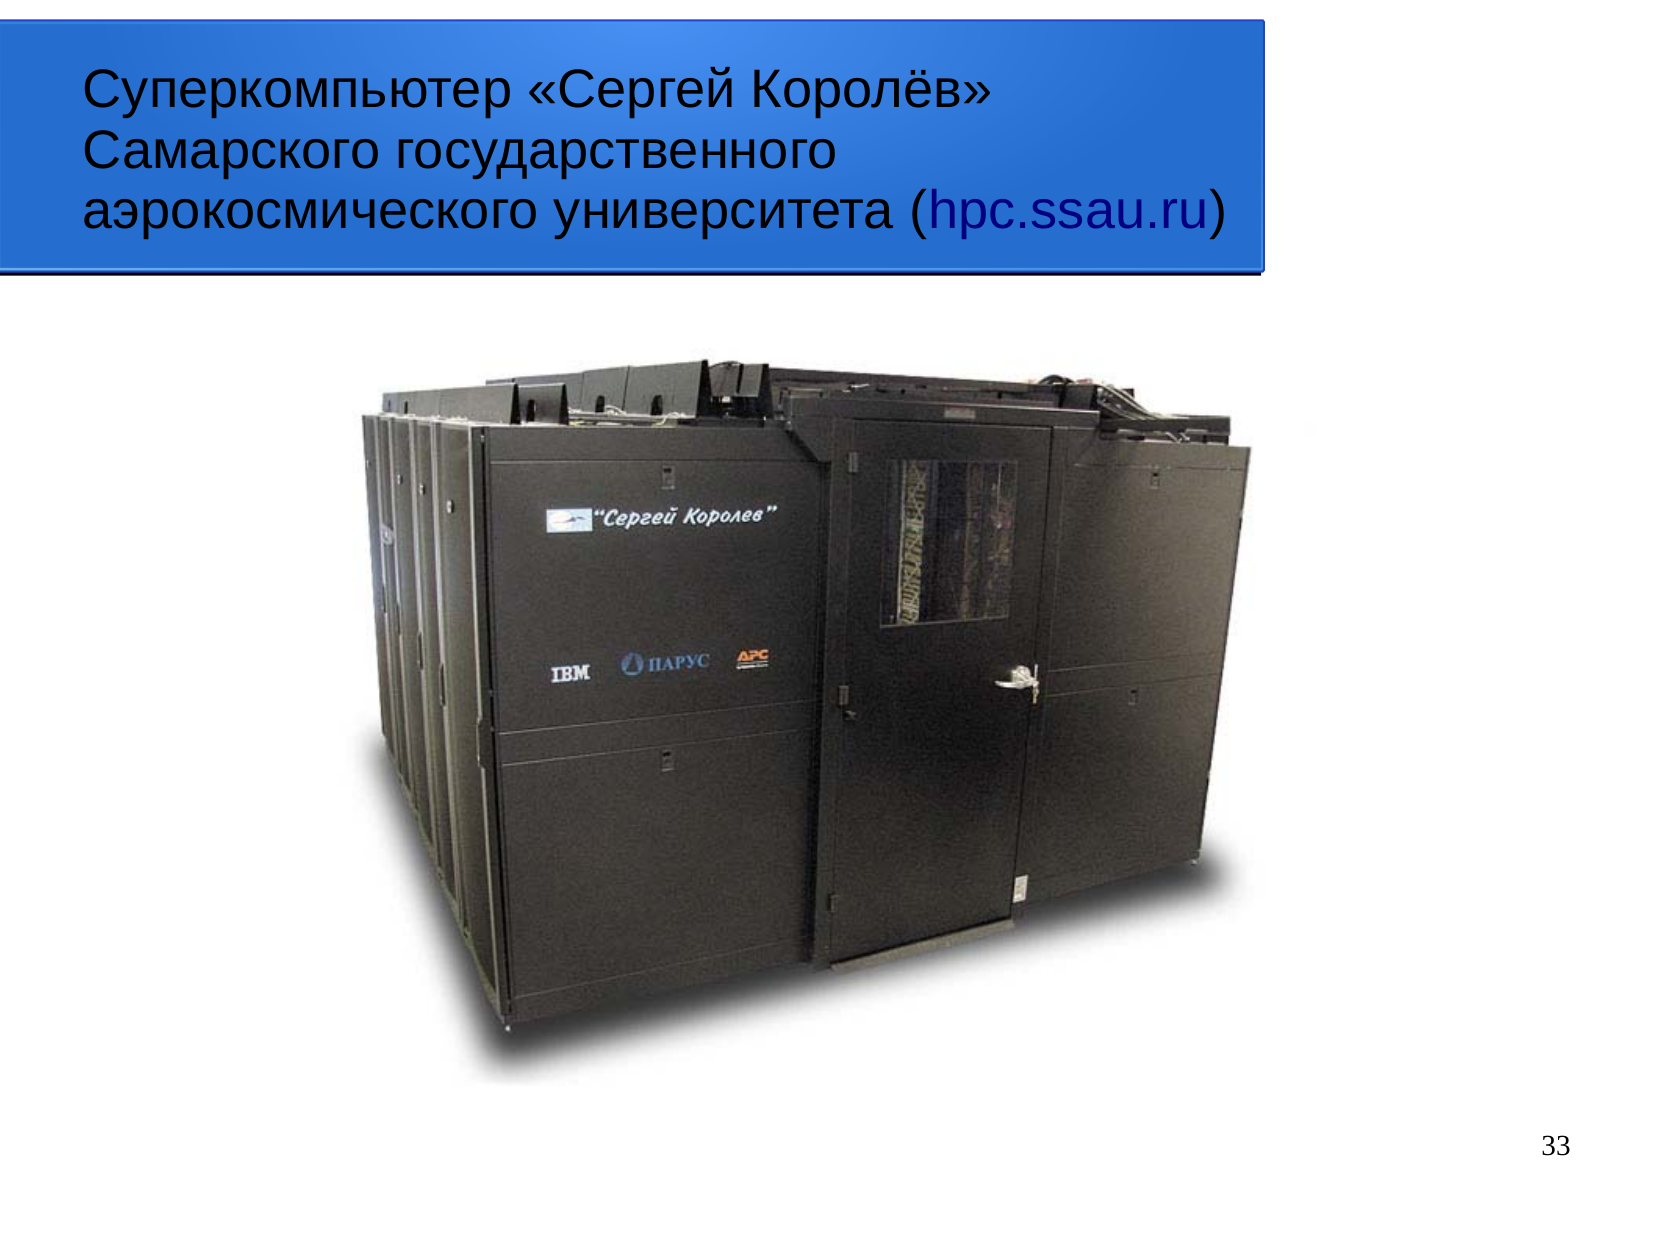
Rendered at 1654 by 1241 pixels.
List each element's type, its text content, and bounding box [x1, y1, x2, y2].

picture [328, 311, 1329, 1123]
title Суперкомпьютер «Сергей Королёв» Самарского государственного аэрокосмического университета (hpc.ssau.ru) [82, 47, 1235, 252]
